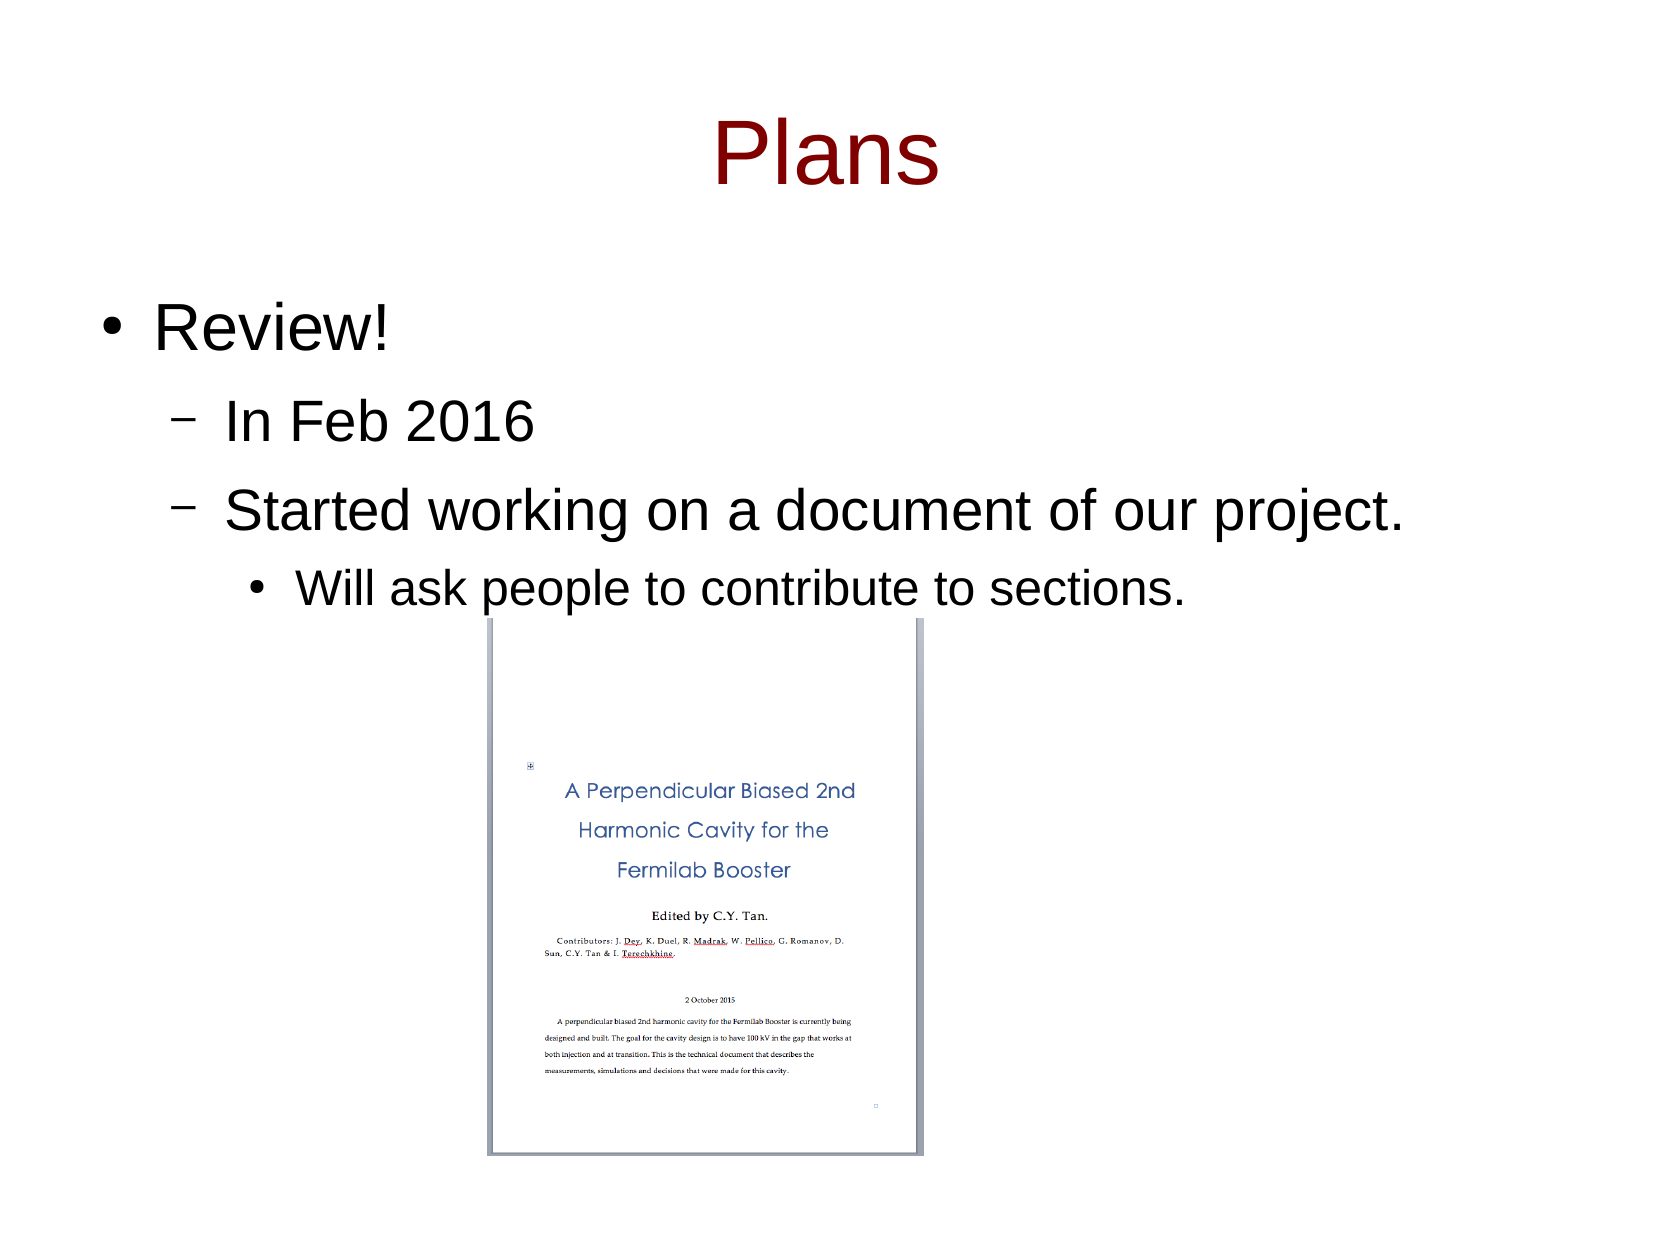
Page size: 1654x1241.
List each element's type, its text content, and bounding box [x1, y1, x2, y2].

title Plans [82, 49, 1571, 257]
list Review! In Feb 2016 Started working on a document of our project. Will ask people to contribute to sections. [82, 290, 1571, 1010]
picture [487, 618, 924, 1156]
